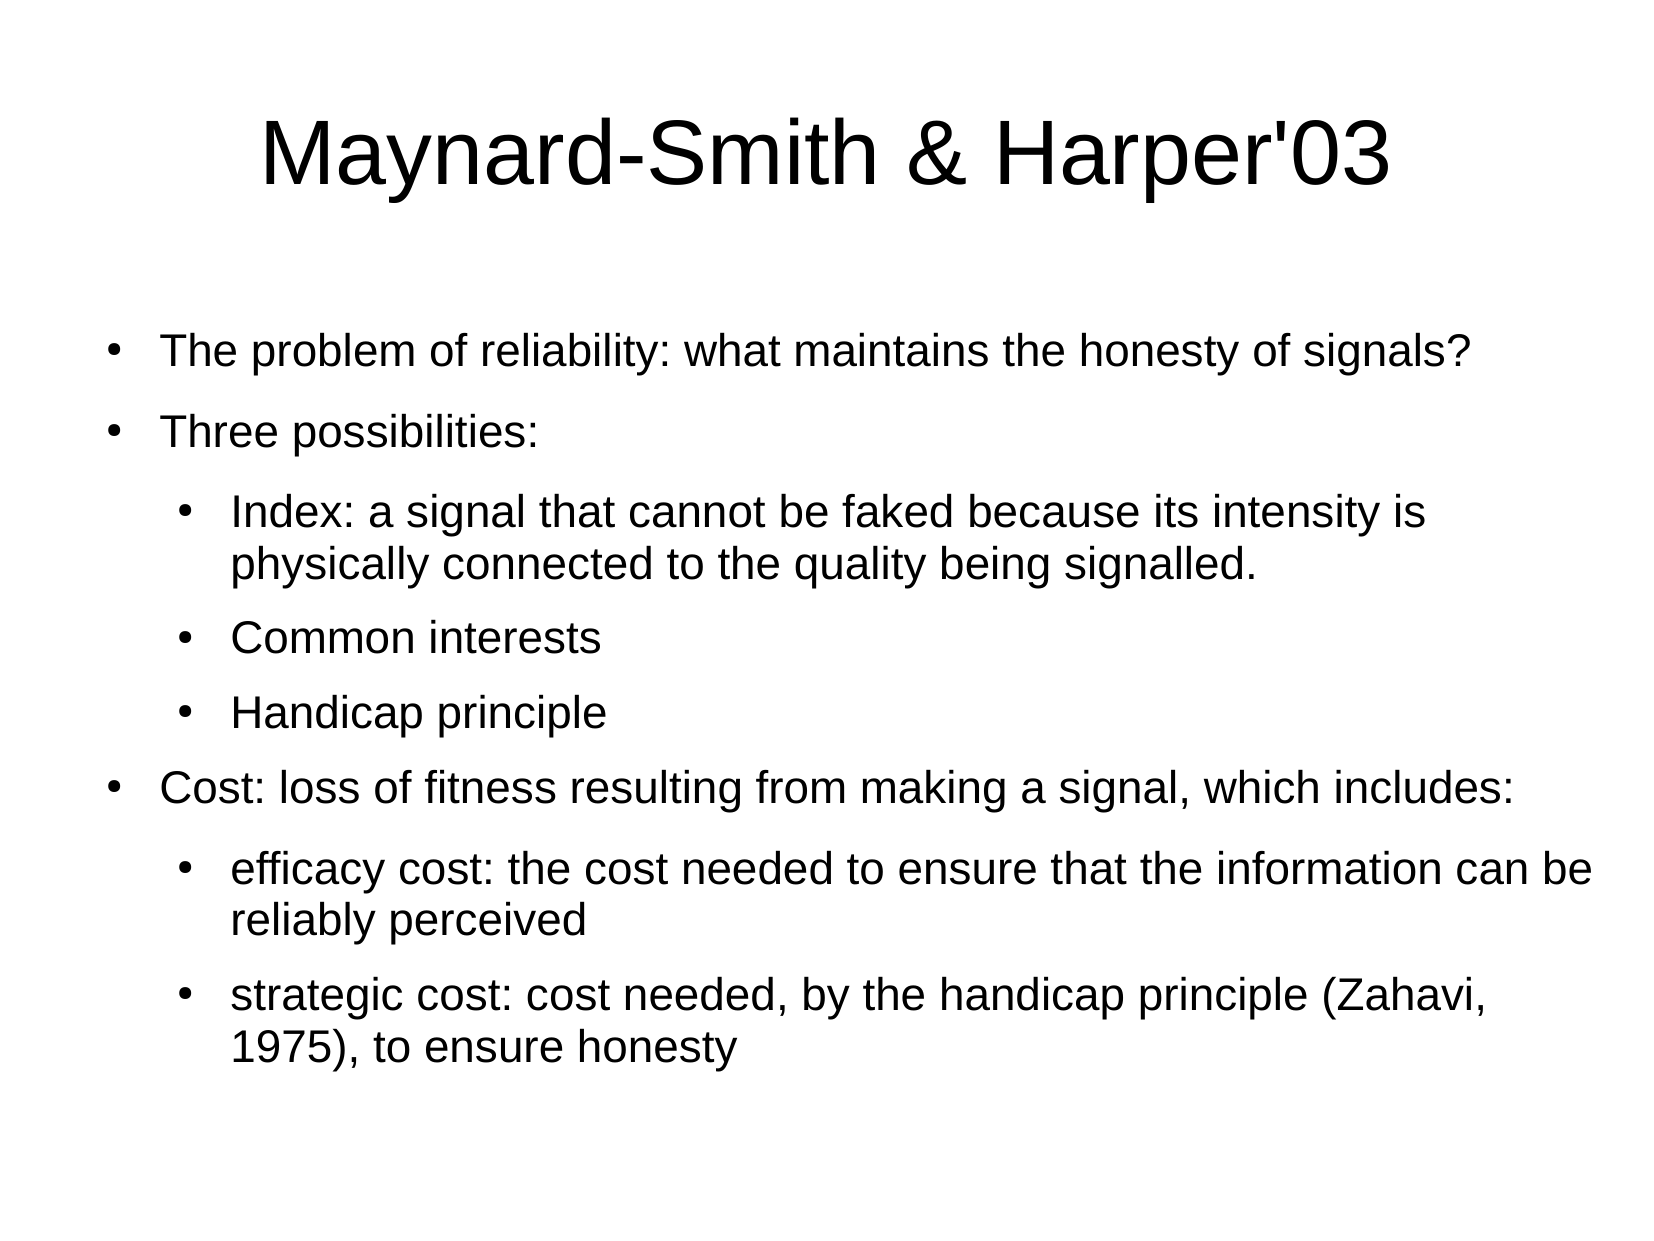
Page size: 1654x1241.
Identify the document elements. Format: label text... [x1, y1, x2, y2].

title Maynard-Smith & Harper'03 [82, 56, 1571, 250]
list The problem of reliability: what maintains the honesty of signals? Three possibilities: Index: a signal that cannot be faked because its intensity is physically connected to the quality being signalled. Common interests Handicap principle Cost: loss of fitness resulting from making a signal, which includes: efficacy cost: the cost needed to ensure that the information can be reliably perceived strategic cost: cost needed, by the handicap principle (Zahavi, 1975), to ensure honesty [88, 324, 1625, 1072]
